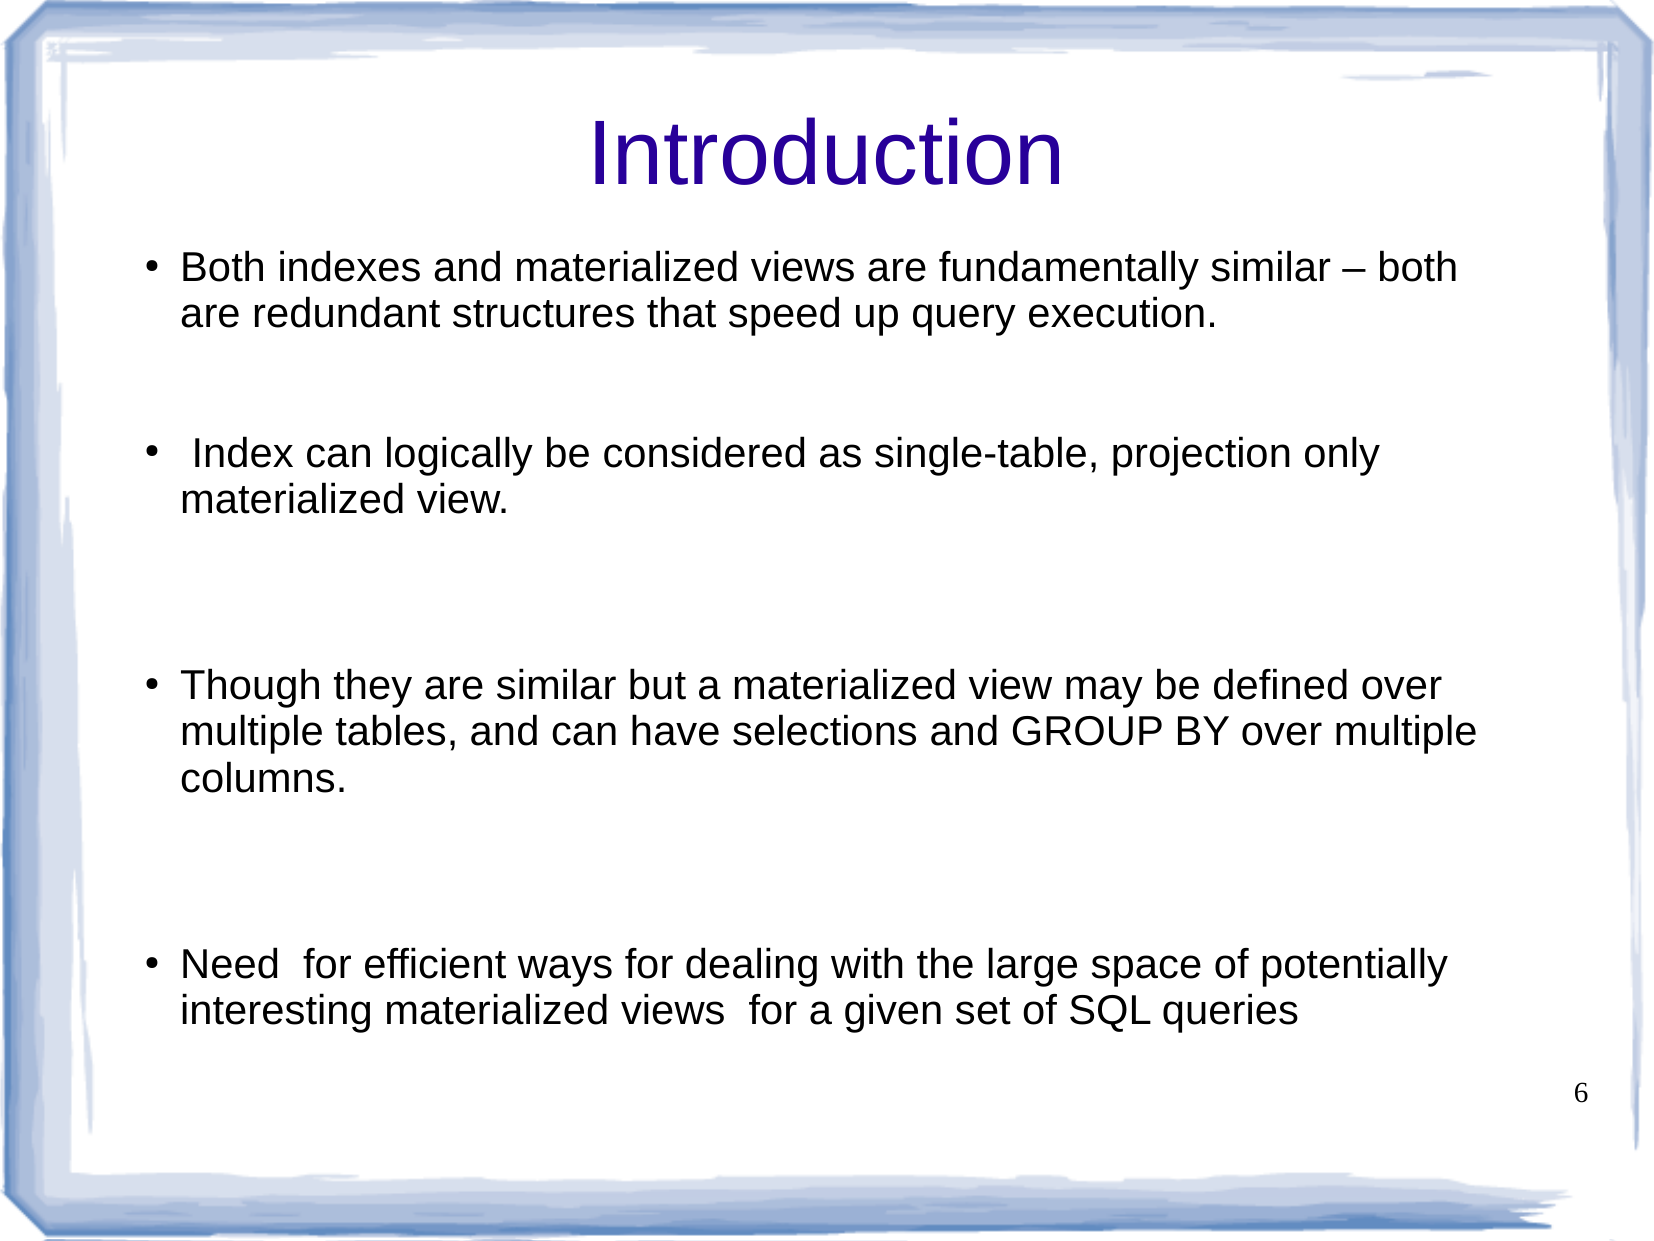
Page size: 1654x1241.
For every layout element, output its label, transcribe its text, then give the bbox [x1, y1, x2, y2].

text_box Both indexes and materialized views are fundamentally similar – both are redundant structures that speed up query execution. Index can logically be considered as single-table, projection only materialized view. Though they are similar but a materialized view may be defined over multiple tables, and can have selections and GROUP BY over multiple columns. Need for efficient ways for dealing with the large space of potentially interesting materialized views for a given set of SQL queries [129, 235, 1536, 1088]
picture [0, 0, 1654, 1241]
title Introduction [82, 49, 1571, 257]
